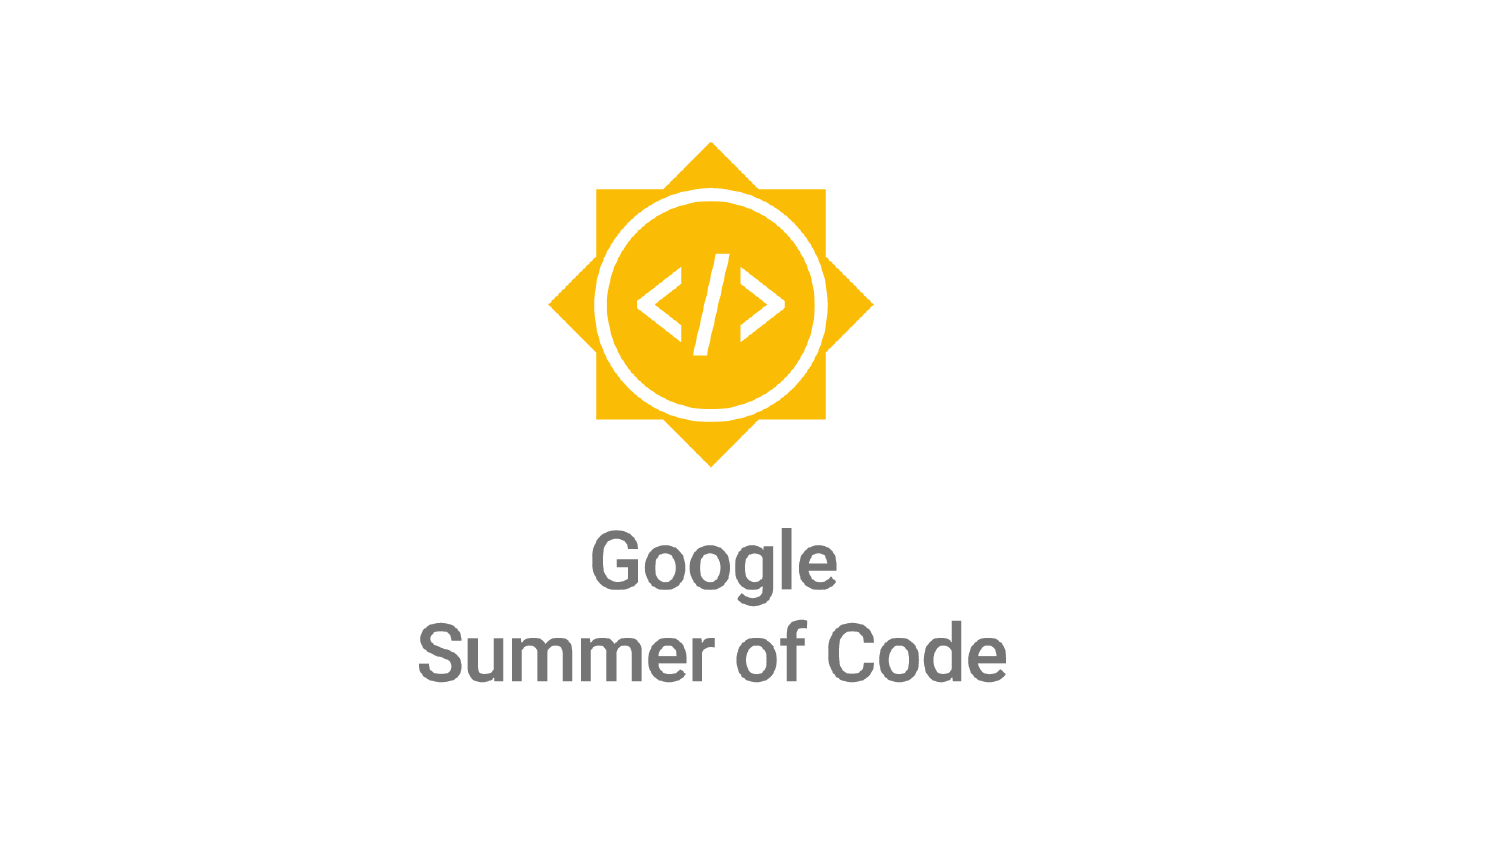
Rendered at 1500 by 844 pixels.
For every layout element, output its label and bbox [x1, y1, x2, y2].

picture [402, 111, 1023, 733]
